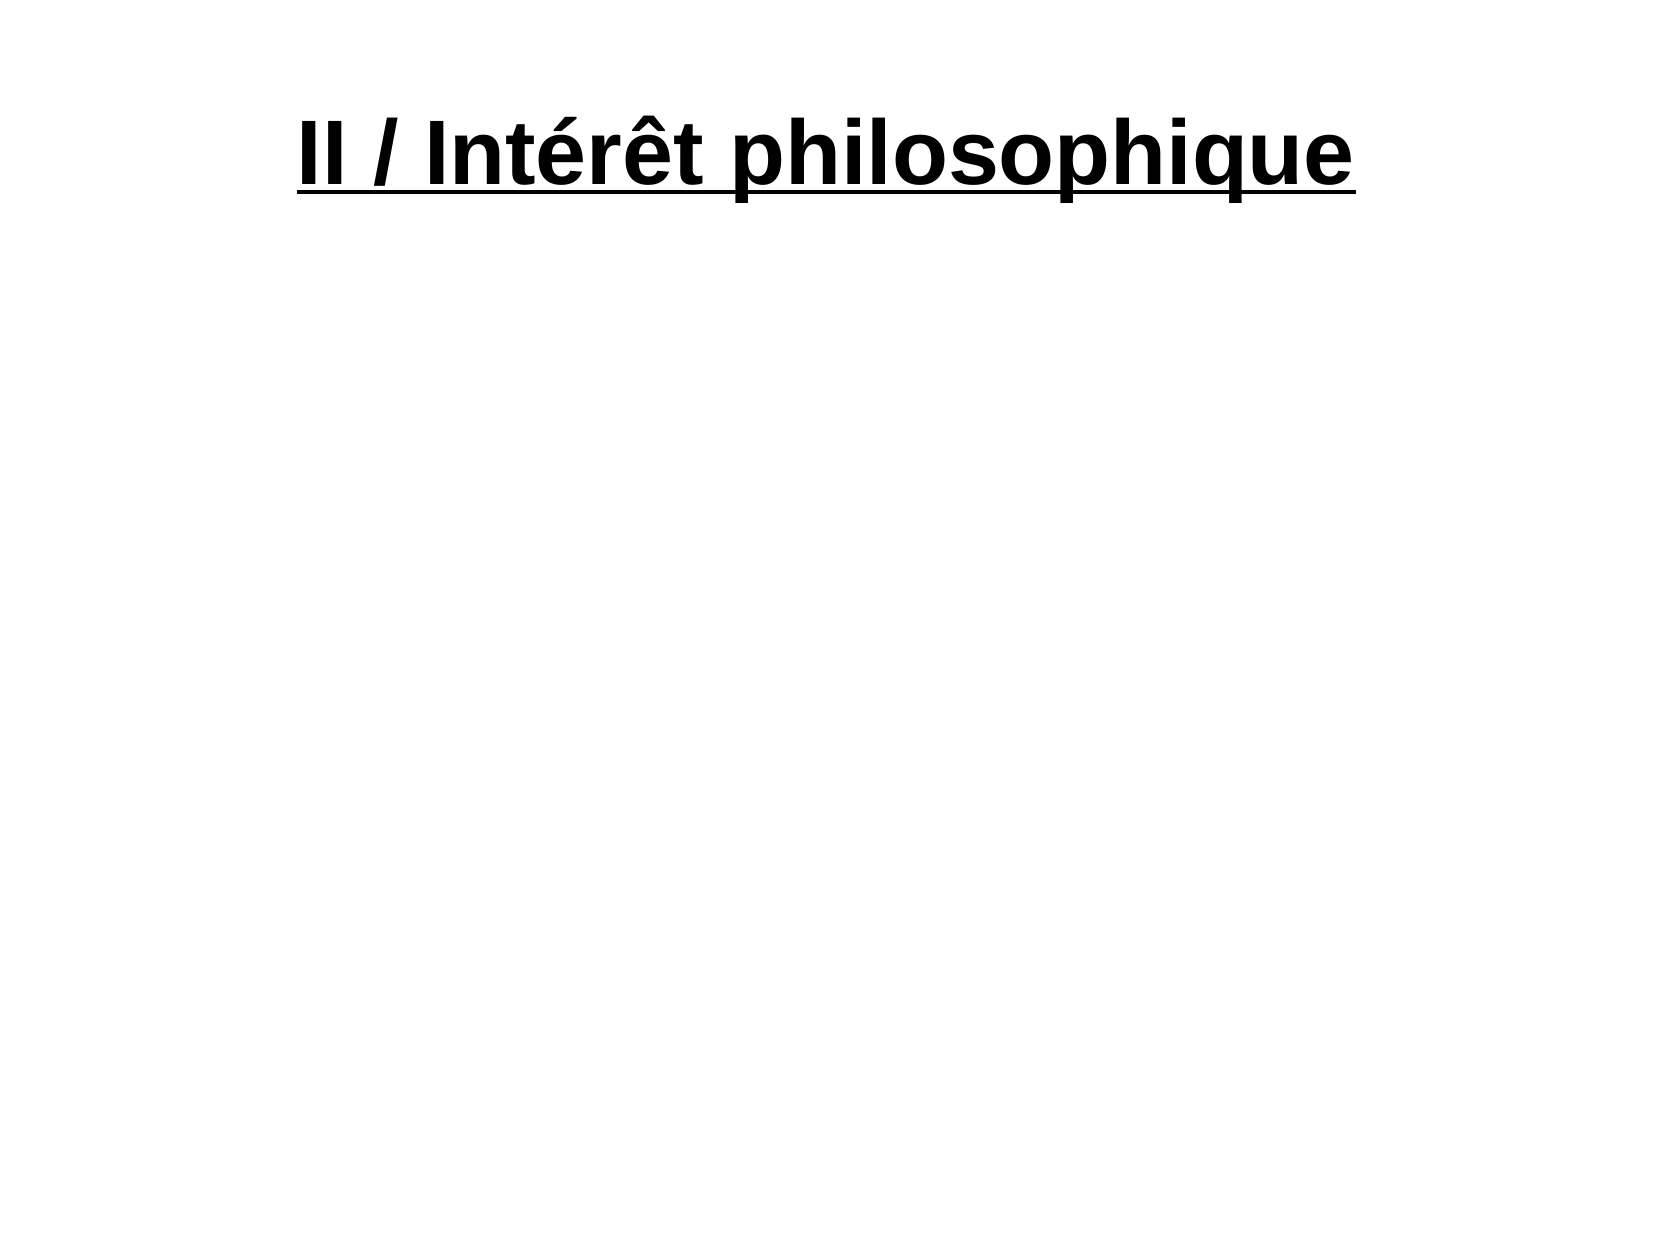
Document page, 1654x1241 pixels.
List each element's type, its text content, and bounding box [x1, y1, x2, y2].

title II / Intérêt philosophique [82, 49, 1571, 257]
